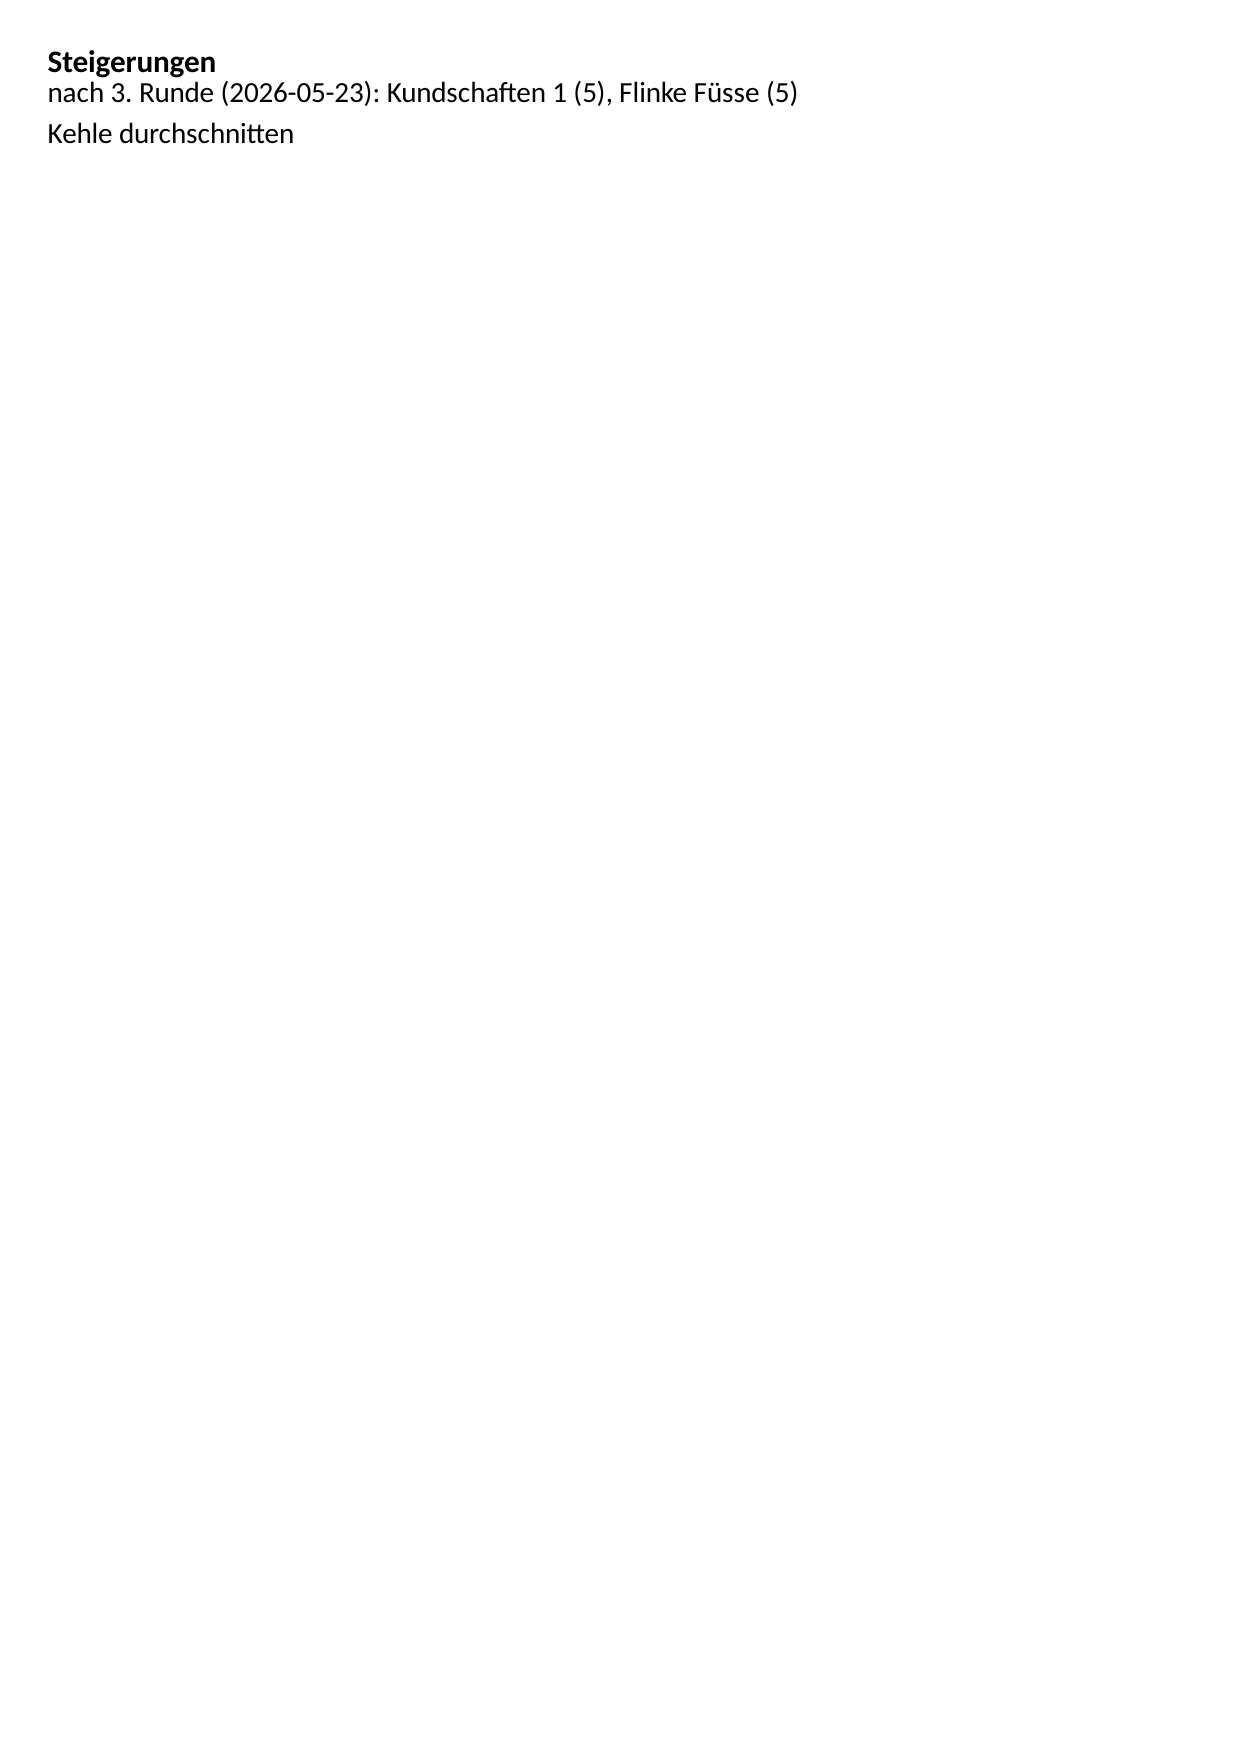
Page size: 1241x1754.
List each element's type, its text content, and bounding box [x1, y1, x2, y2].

text_box Steigerungen nach 3. Runde (2026-05-23): Kundschaften 1 (5), Flinke Füsse (5) Kehle durchschnitten [32, 41, 1187, 1754]
